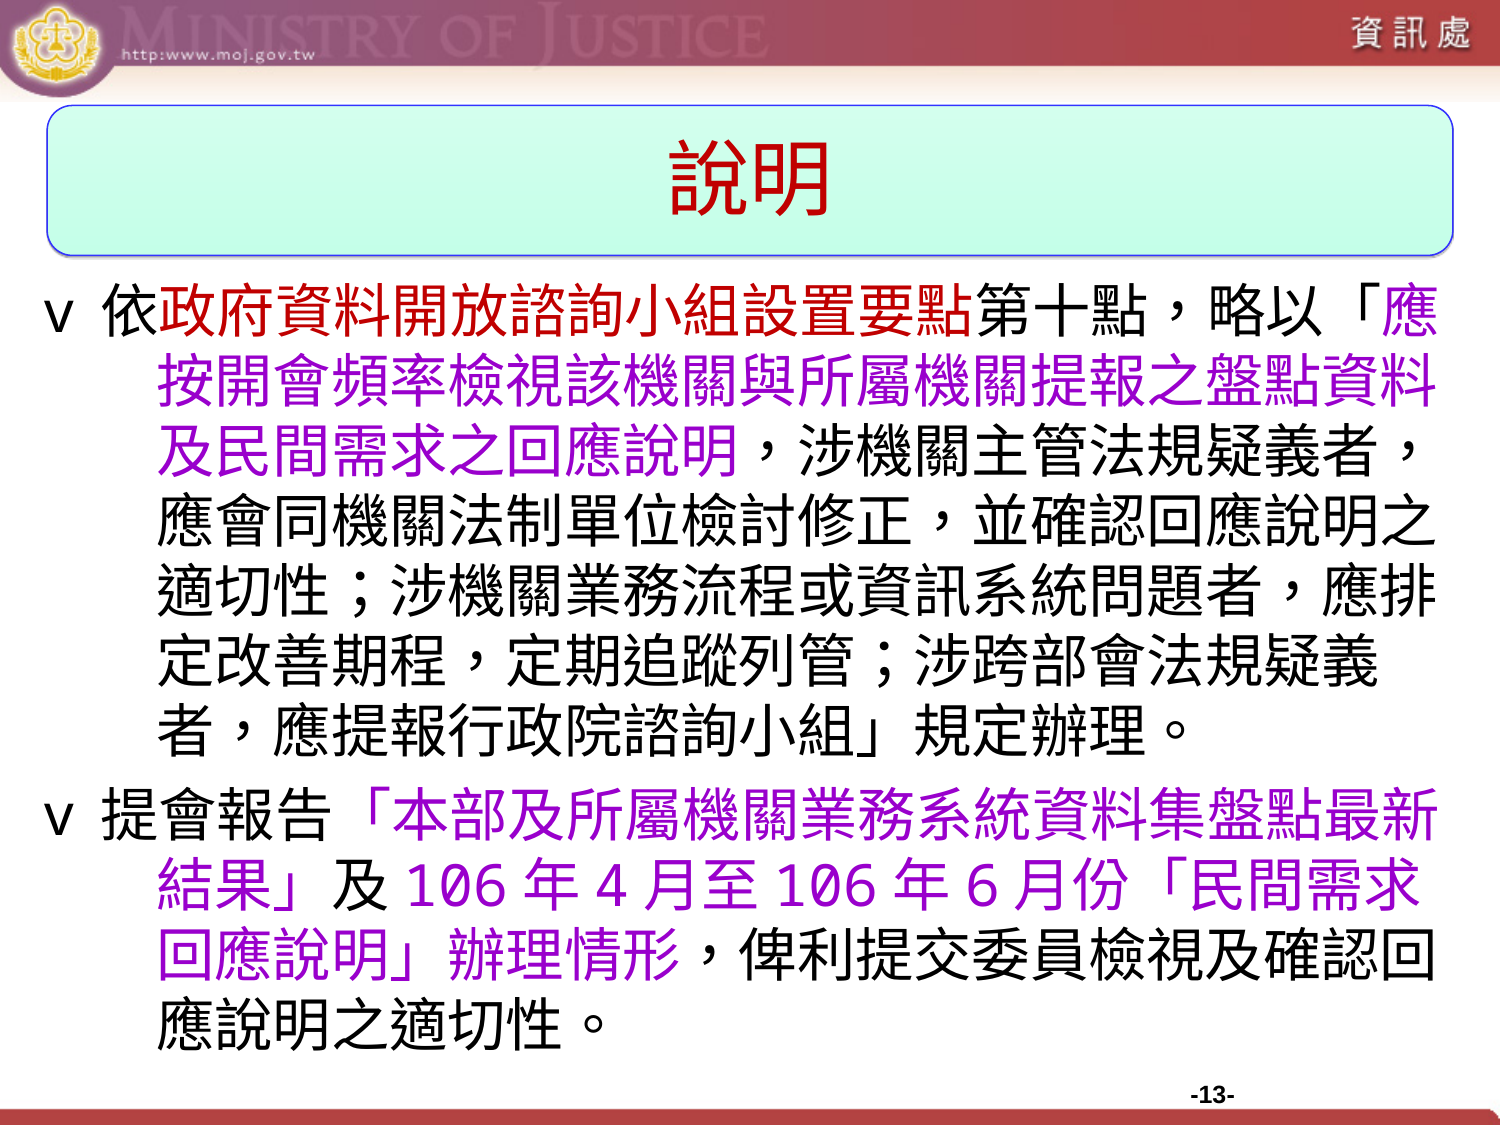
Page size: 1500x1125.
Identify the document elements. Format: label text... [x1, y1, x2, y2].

text_box 說明 [54, 113, 1446, 248]
list 依政府資料開放諮詢小組設置要點第十點，略以「應按開會頻率檢視該機關與所屬機關提報之盤點資料及民間需求之回應說明，涉機關主管法規疑義者，應會同機關法制單位檢討修正，並確認回應說明之適切性；涉機關業務流程或資訊系統問題者，應排定改善期程，定期追蹤列管；涉跨部會法規疑義者，應提報行政院諮詢小組」規定辦理。 提會報告「本部及所屬機關業務系統資料集盤點最新結果」及106年4月至106年6月份「民間需求回應說明」辦理情形，俾利提交委員檢視及確認回應說明之適切性。 [29, 267, 1483, 1125]
text_box -13- [1175, 1070, 1488, 1109]
text_box [47, 105, 1453, 256]
